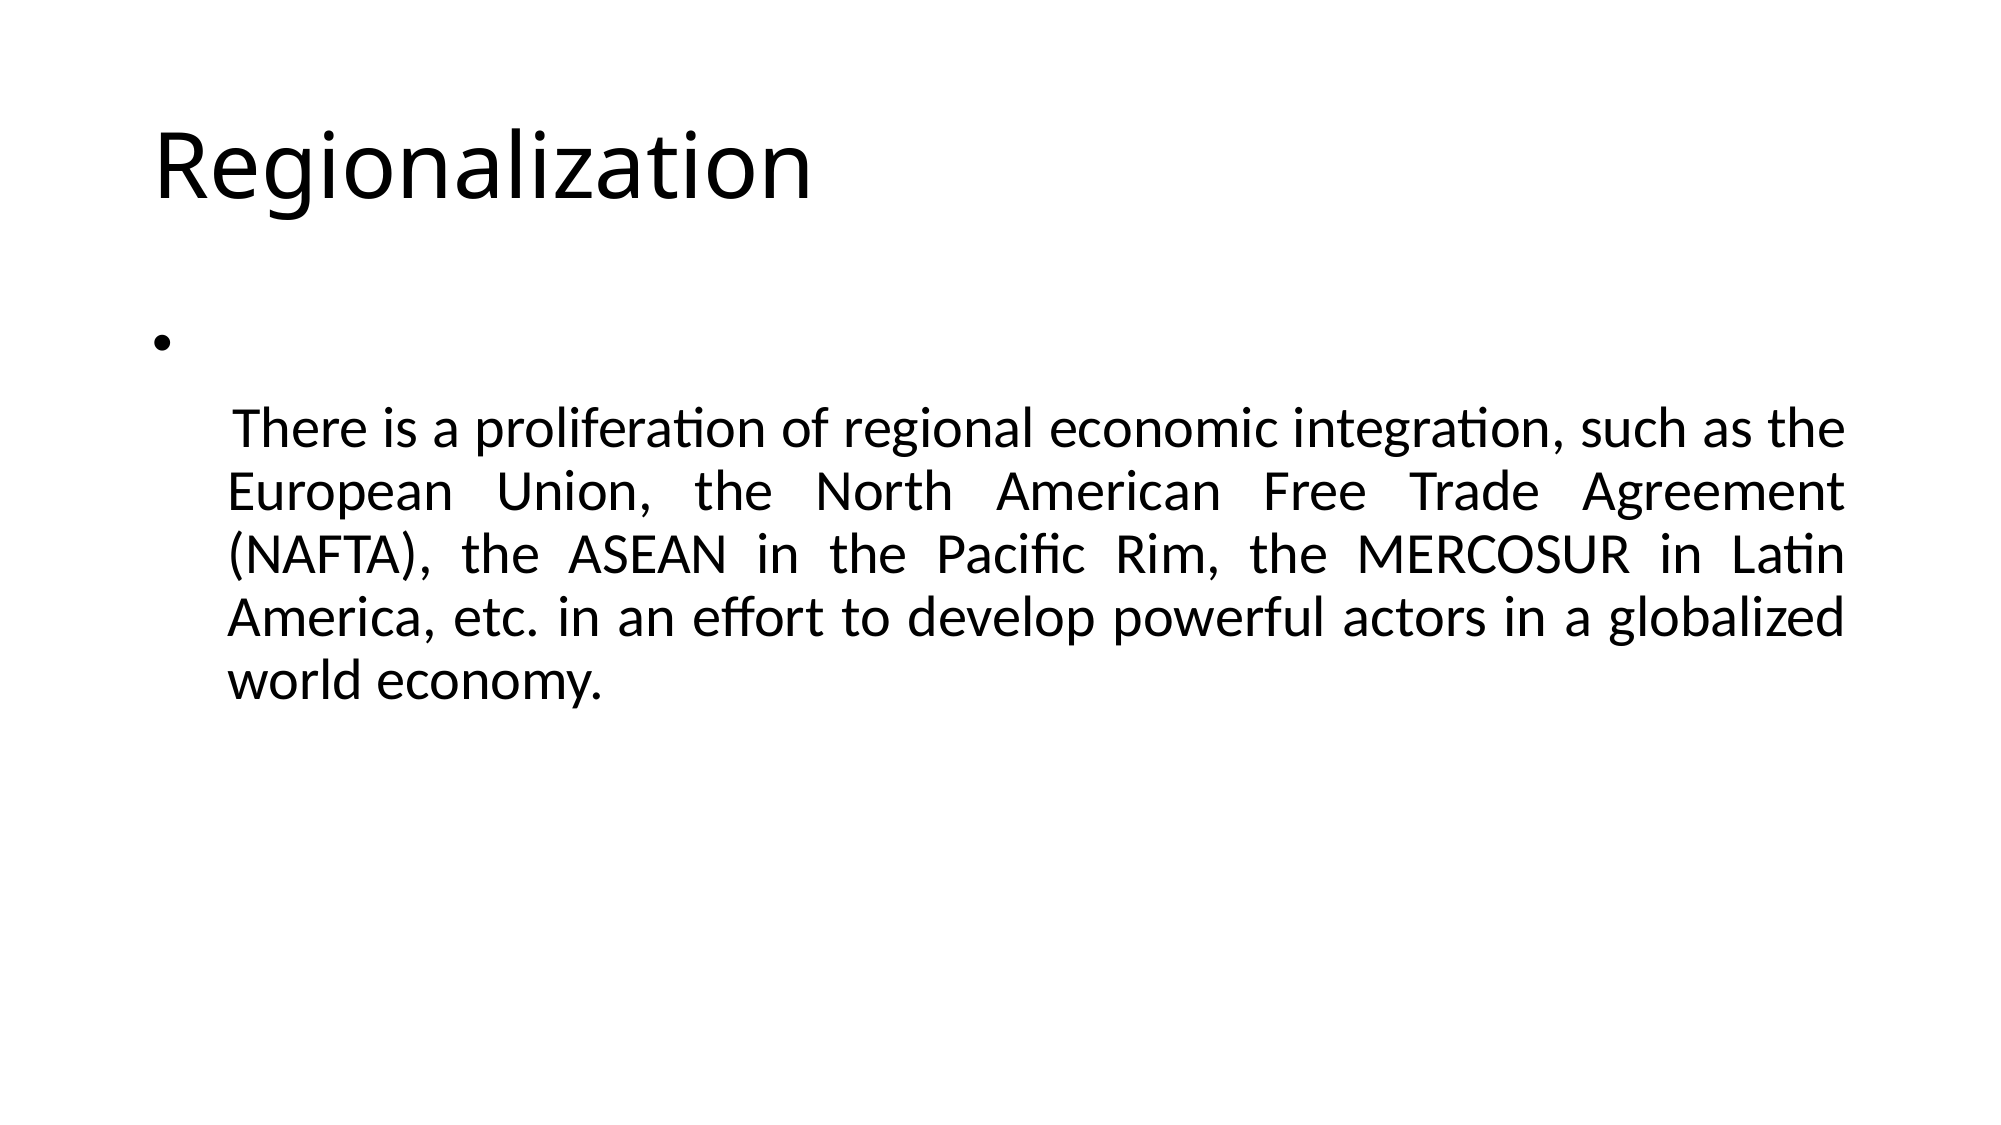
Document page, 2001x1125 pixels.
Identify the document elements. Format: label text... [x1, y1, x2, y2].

list There is a proliferation of regional economic integration, such as the European Union, the North American Free Trade Agreement (NAFTA), the ASEAN in the Pacific Rim, the MERCOSUR in Latin America, etc. in an effort to develop powerful actors in a globalized world economy. [137, 299, 1863, 1014]
title Regionalization [137, 59, 1863, 278]
